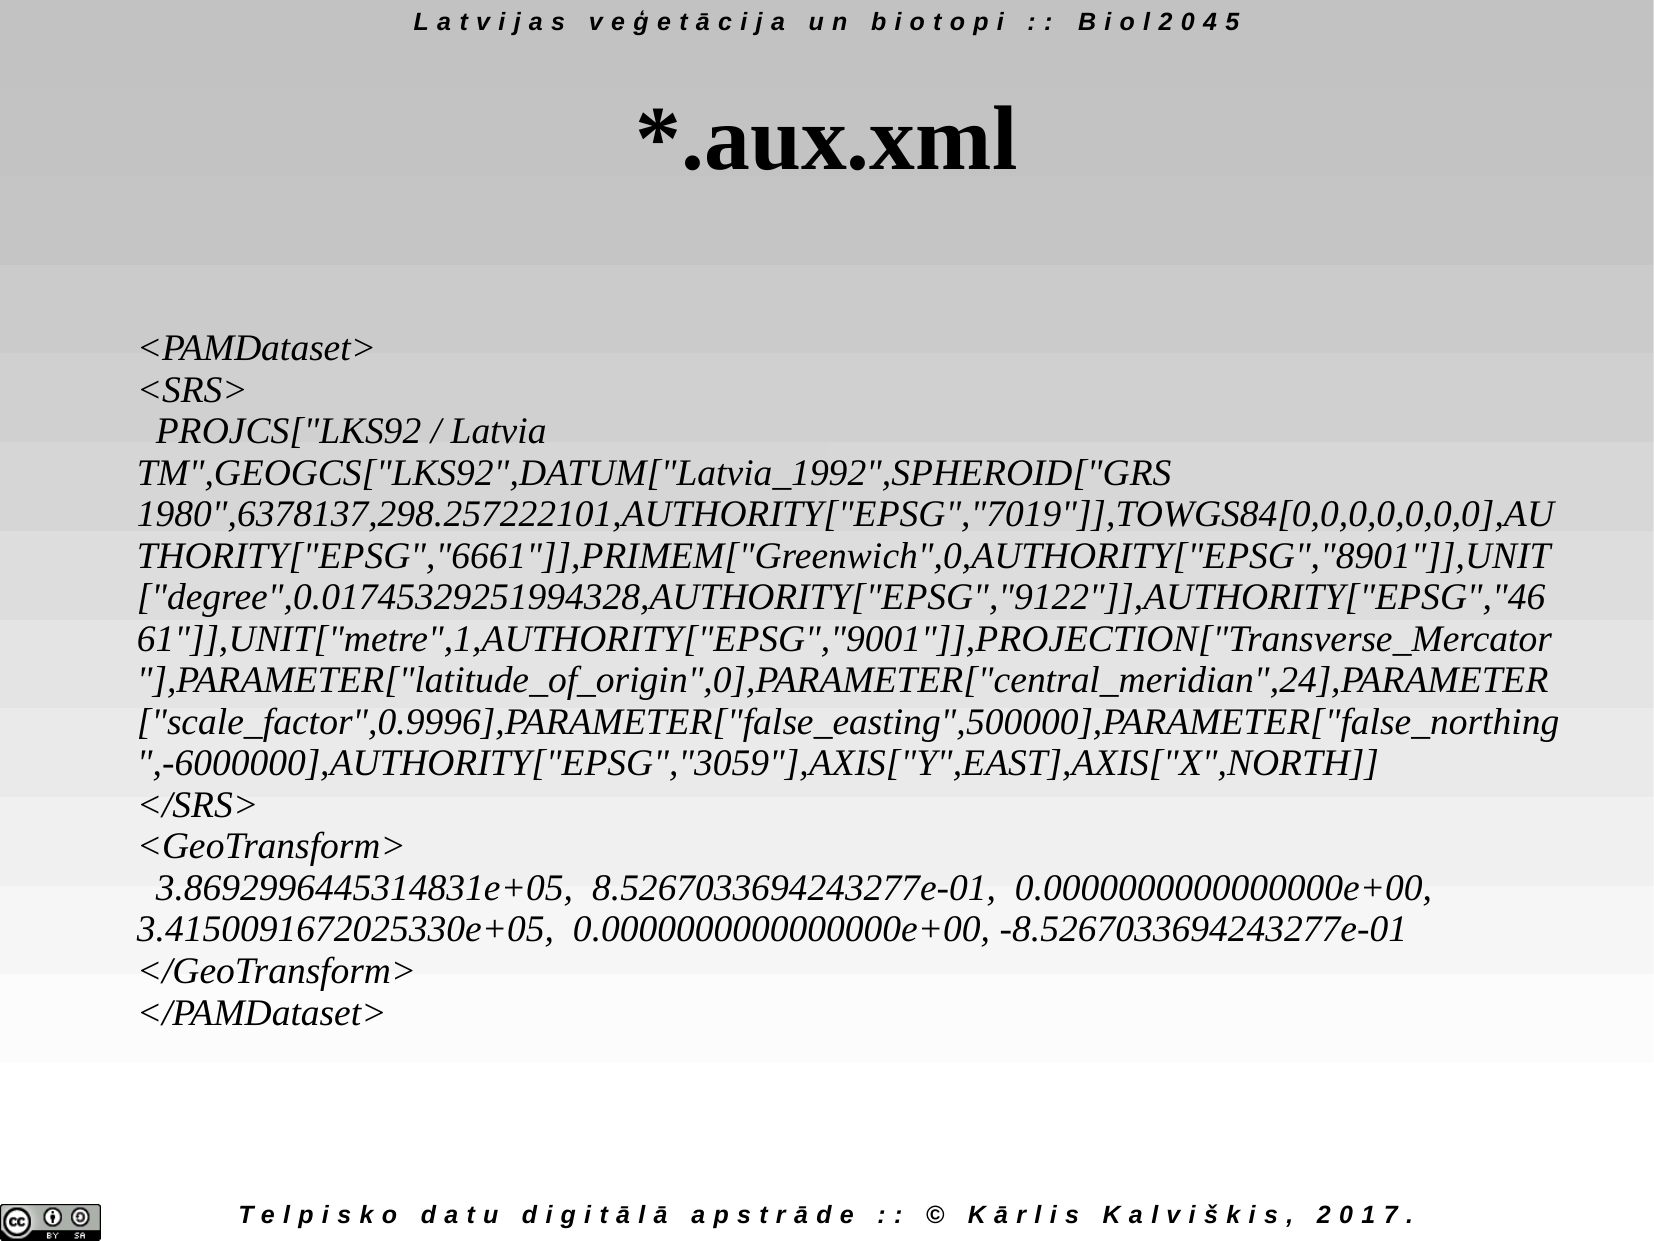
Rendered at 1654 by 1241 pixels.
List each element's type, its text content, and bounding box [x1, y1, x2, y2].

title *.aux.xml [29, 43, 1625, 234]
picture [0, 0, 1654, 1241]
text_box <PAMDataset> <SRS> PROJCS["LKS92 / Latvia TM",GEOGCS["LKS92",DATUM["Latvia_1992",SPHEROID["GRS 1980",6378137,298.257222101,AUTHORITY["EPSG","7019"]],TOWGS84[0,0,0,0,0,0,0],AUTHORITY["EPSG","6661"]],PRIMEM["Greenwich",0,AUTHORITY["EPSG","8901"]],UNIT["degree",0.01745329251994328,AUTHORITY["EPSG","9122"]],AUTHORITY["EPSG","4661"]],UNIT["metre",1,AUTHORITY["EPSG","9001"]],PROJECTION["Transverse_Mercator"],PARAMETER["latitude_of_origin",0],PARAMETER["central_meridian",24],PARAMETER["scale_factor",0.9996],PARAMETER["false_easting",500000],PARAMETER["false_northing",-6000000],AUTHORITY["EPSG","3059"],AXIS["Y",EAST],AXIS["X",NORTH]] </SRS> <GeoTransform> 3.8692996445314831e+05, 8.5267033694243277e-01, 0.0000000000000000e+00, 3.4150091672025330e+05, 0.0000000000000000e+00, -8.5267033694243277e-01 </GeoTransform> </PAMDataset> [122, 319, 1578, 1041]
